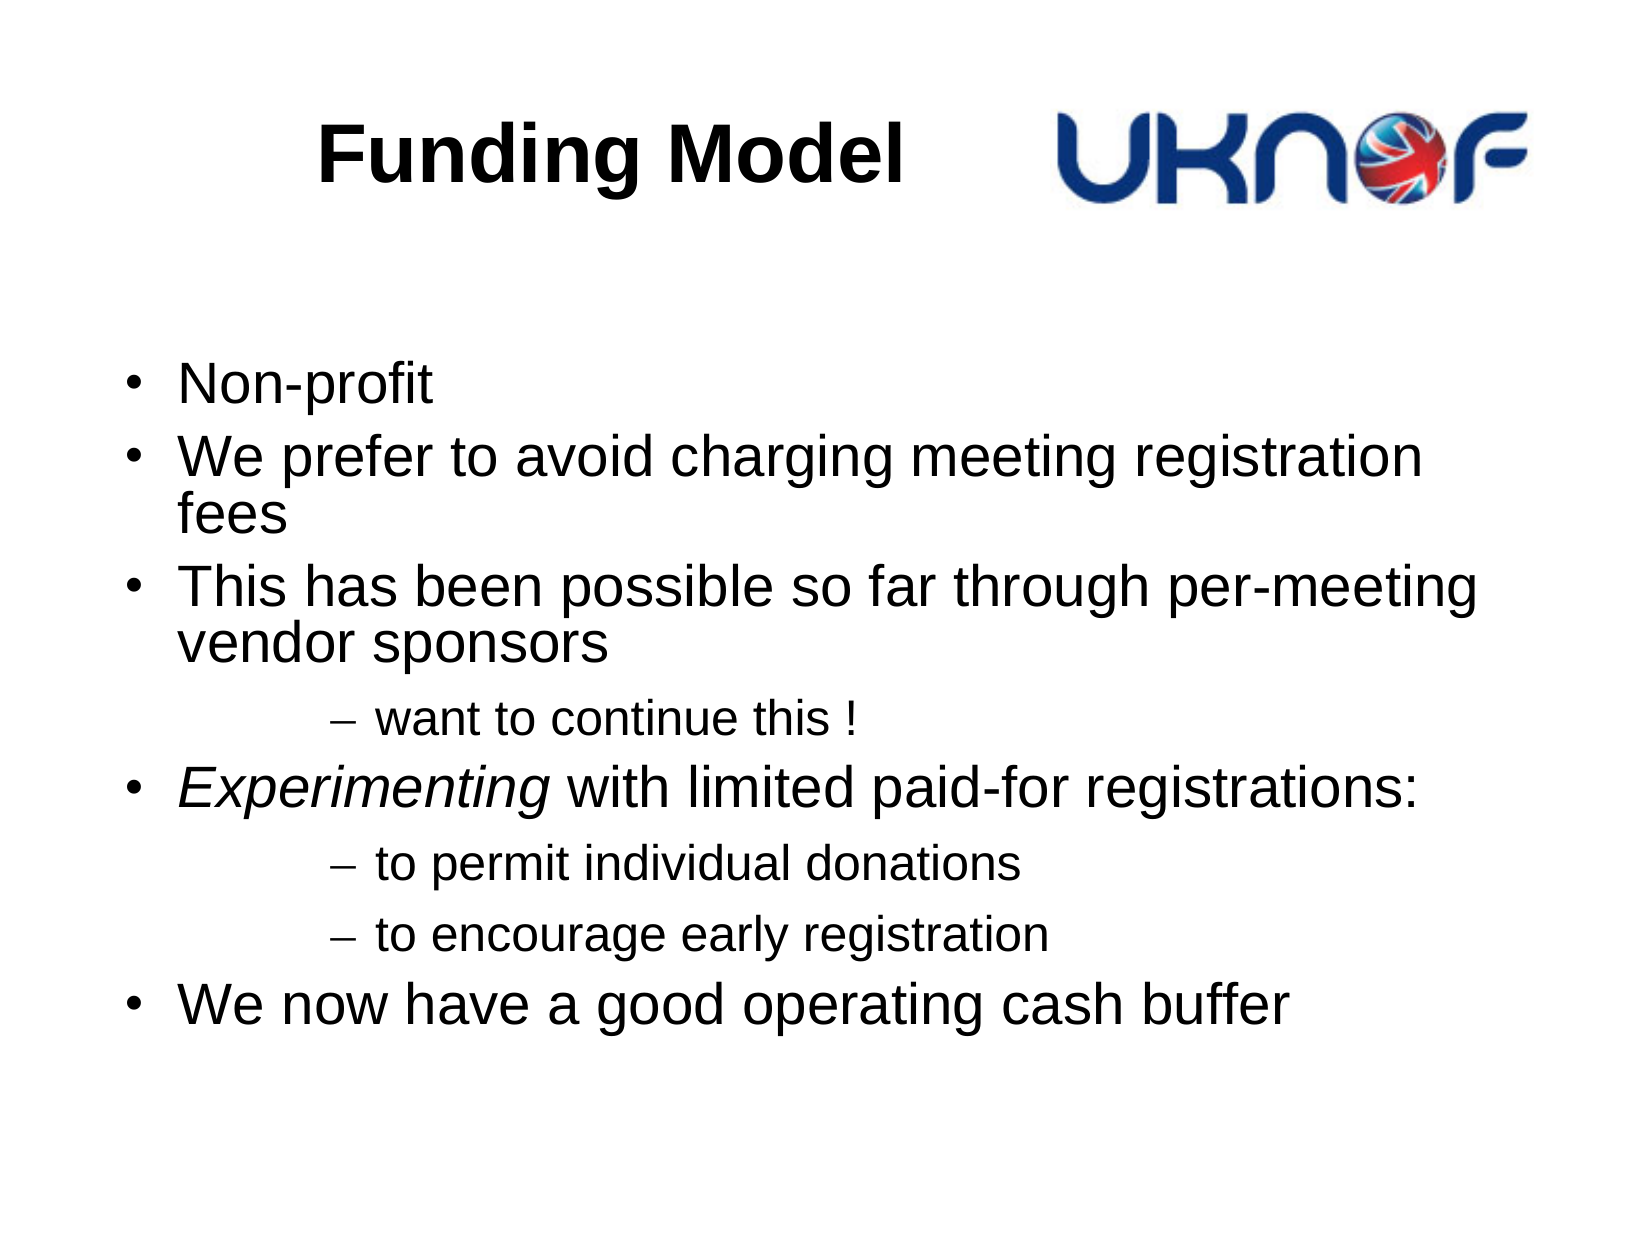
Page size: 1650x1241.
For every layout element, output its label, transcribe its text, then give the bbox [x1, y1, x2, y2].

list Non-profit We prefer to avoid charging meeting registration fees This has been possible so far through per-meeting vendor sponsors want to continue this ! Experimenting with limited paid-for registrations: to permit individual donations to encourage early registration We now have a good operating cash buffer [123, 358, 1526, 1227]
picture [1100, 93, 1536, 225]
title Funding Model [123, 37, 1100, 280]
